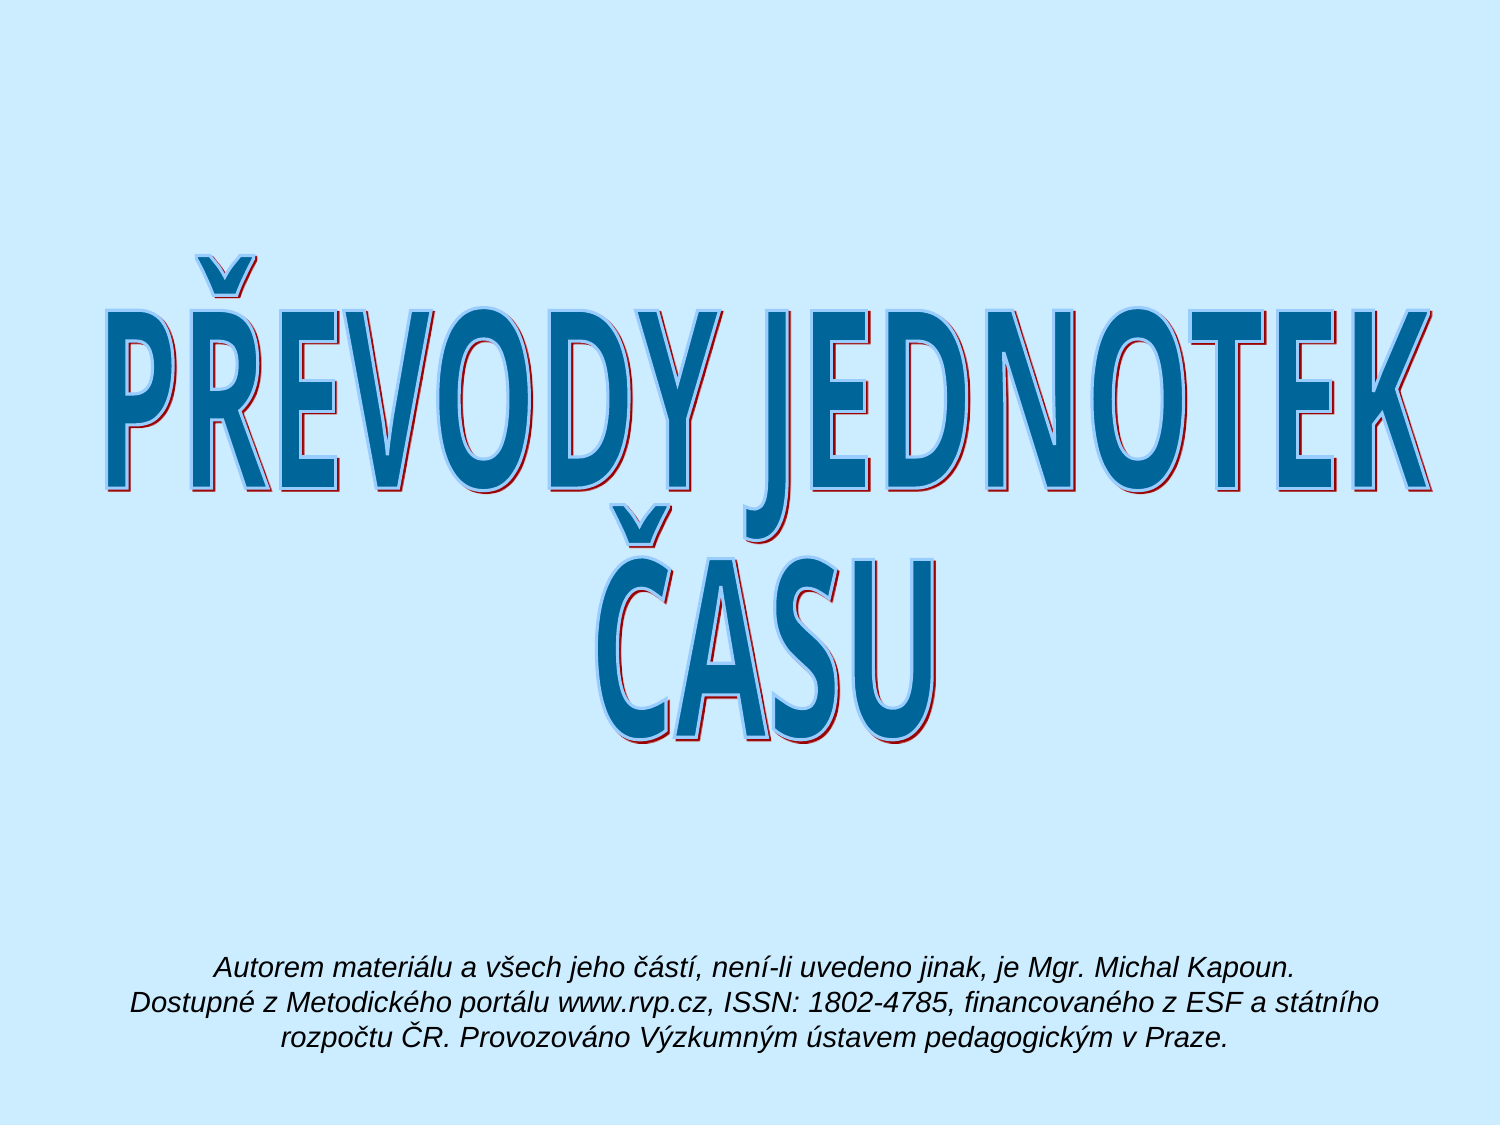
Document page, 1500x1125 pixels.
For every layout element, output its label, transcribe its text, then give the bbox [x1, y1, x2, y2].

text_box PŘEVODY JEDNOTEK ČASU [744, 310, 788, 541]
text_box PŘEVODY JEDNOTEK ČASU [773, 556, 837, 740]
text_box Autorem materiálu a všech jeho částí, není-li uvedeno jinak, je Mgr. Michal Kapoun. Dostupné z Metodického portálu www.rvp.cz, ISSN: 1802-4785, financovaného z ESF a státního rozpočtu ČR. Provozováno Výzkumným ústavem pedagogickým v Praze. [41, 940, 1471, 1061]
text_box PŘEVODY JEDNOTEK ČASU [106, 310, 174, 489]
text_box PŘEVODY JEDNOTEK ČASU [549, 310, 630, 489]
text_box PŘEVODY JEDNOTEK ČASU [196, 255, 254, 296]
text_box PŘEVODY JEDNOTEK ČASU [635, 310, 720, 489]
text_box PŘEVODY JEDNOTEK ČASU [343, 310, 432, 489]
text_box PŘEVODY JEDNOTEK ČASU [1353, 310, 1429, 489]
text_box PŘEVODY JEDNOTEK ČASU [986, 310, 1072, 489]
text_box PŘEVODY JEDNOTEK ČASU [611, 504, 669, 545]
text_box PŘEVODY JEDNOTEK ČASU [280, 310, 336, 489]
text_box PŘEVODY JEDNOTEK ČASU [1091, 307, 1184, 491]
text_box PŘEVODY JEDNOTEK ČASU [853, 559, 933, 740]
text_box PŘEVODY JEDNOTEK ČASU [1277, 310, 1333, 489]
text_box PŘEVODY JEDNOTEK ČASU [437, 307, 530, 491]
text_box PŘEVODY JEDNOTEK ČASU [1190, 310, 1263, 489]
text_box PŘEVODY JEDNOTEK ČASU [886, 310, 967, 489]
text_box PŘEVODY JEDNOTEK ČASU [811, 310, 867, 489]
text_box PŘEVODY JEDNOTEK ČASU [674, 558, 768, 738]
text_box PŘEVODY JEDNOTEK ČASU [596, 556, 670, 740]
text_box PŘEVODY JEDNOTEK ČASU [191, 310, 269, 489]
